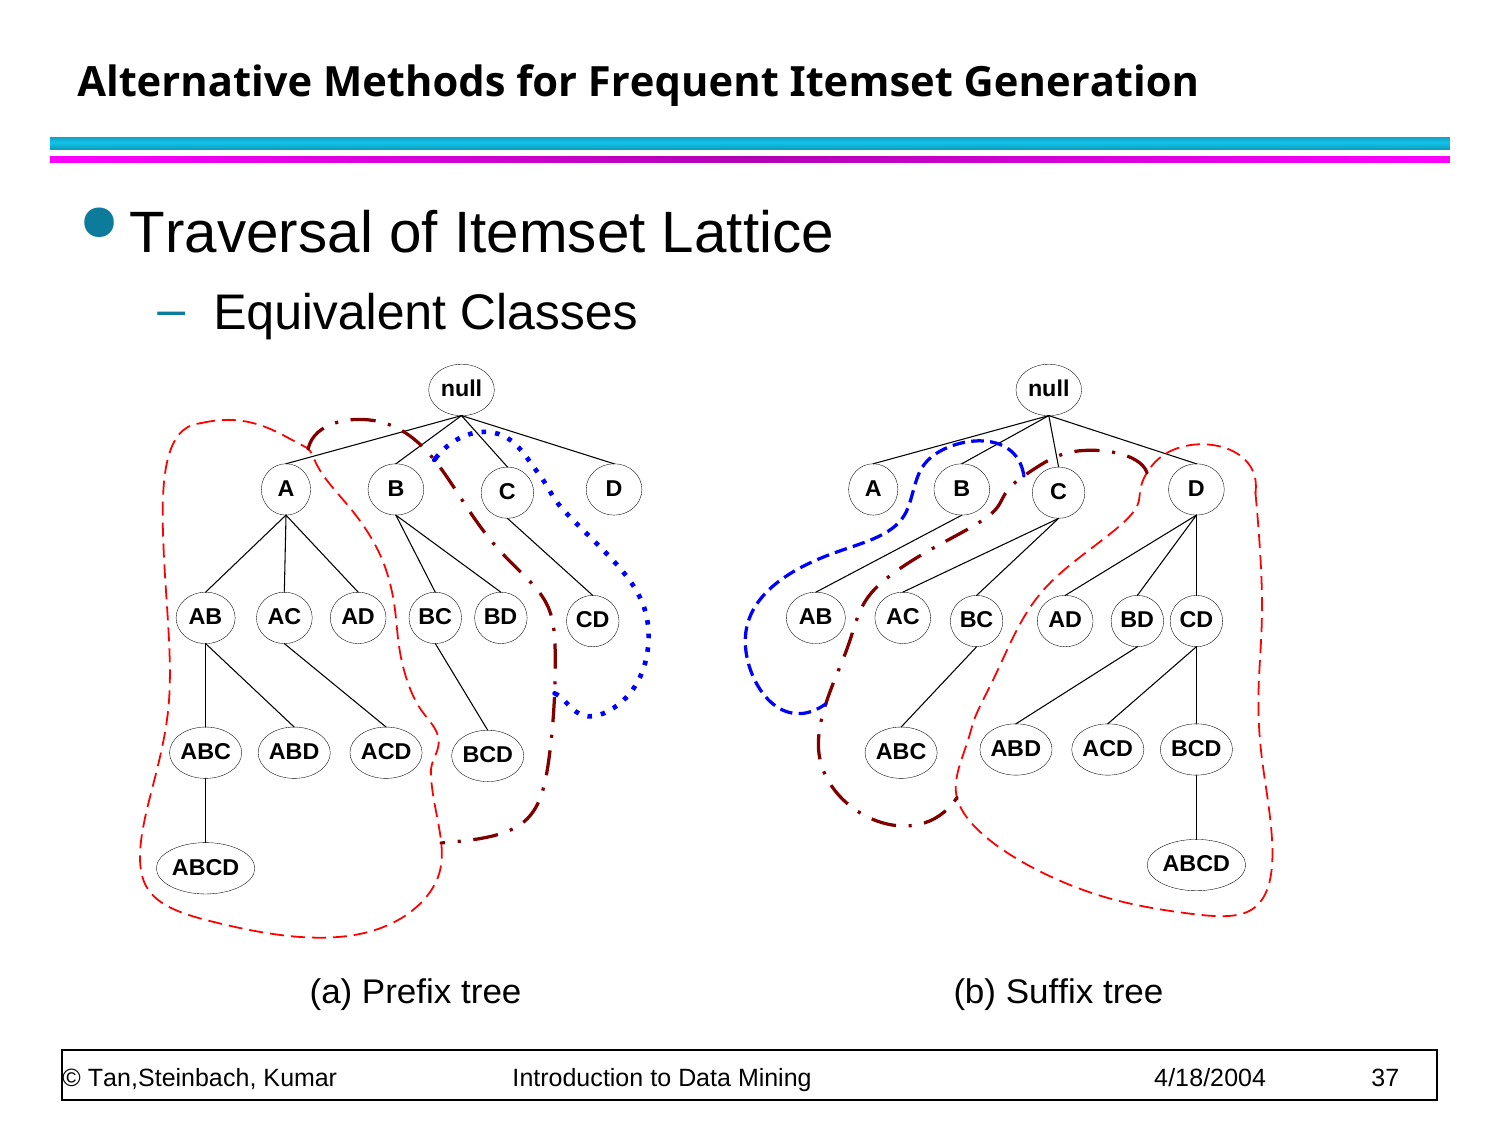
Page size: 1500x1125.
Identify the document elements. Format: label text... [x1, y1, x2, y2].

text_box [137, 362, 1276, 1016]
list Traversal of Itemset Lattice Equivalent Classes [67, 187, 1432, 1038]
title Alternative Methods for Frequent Itemset Generation [62, 22, 1463, 113]
